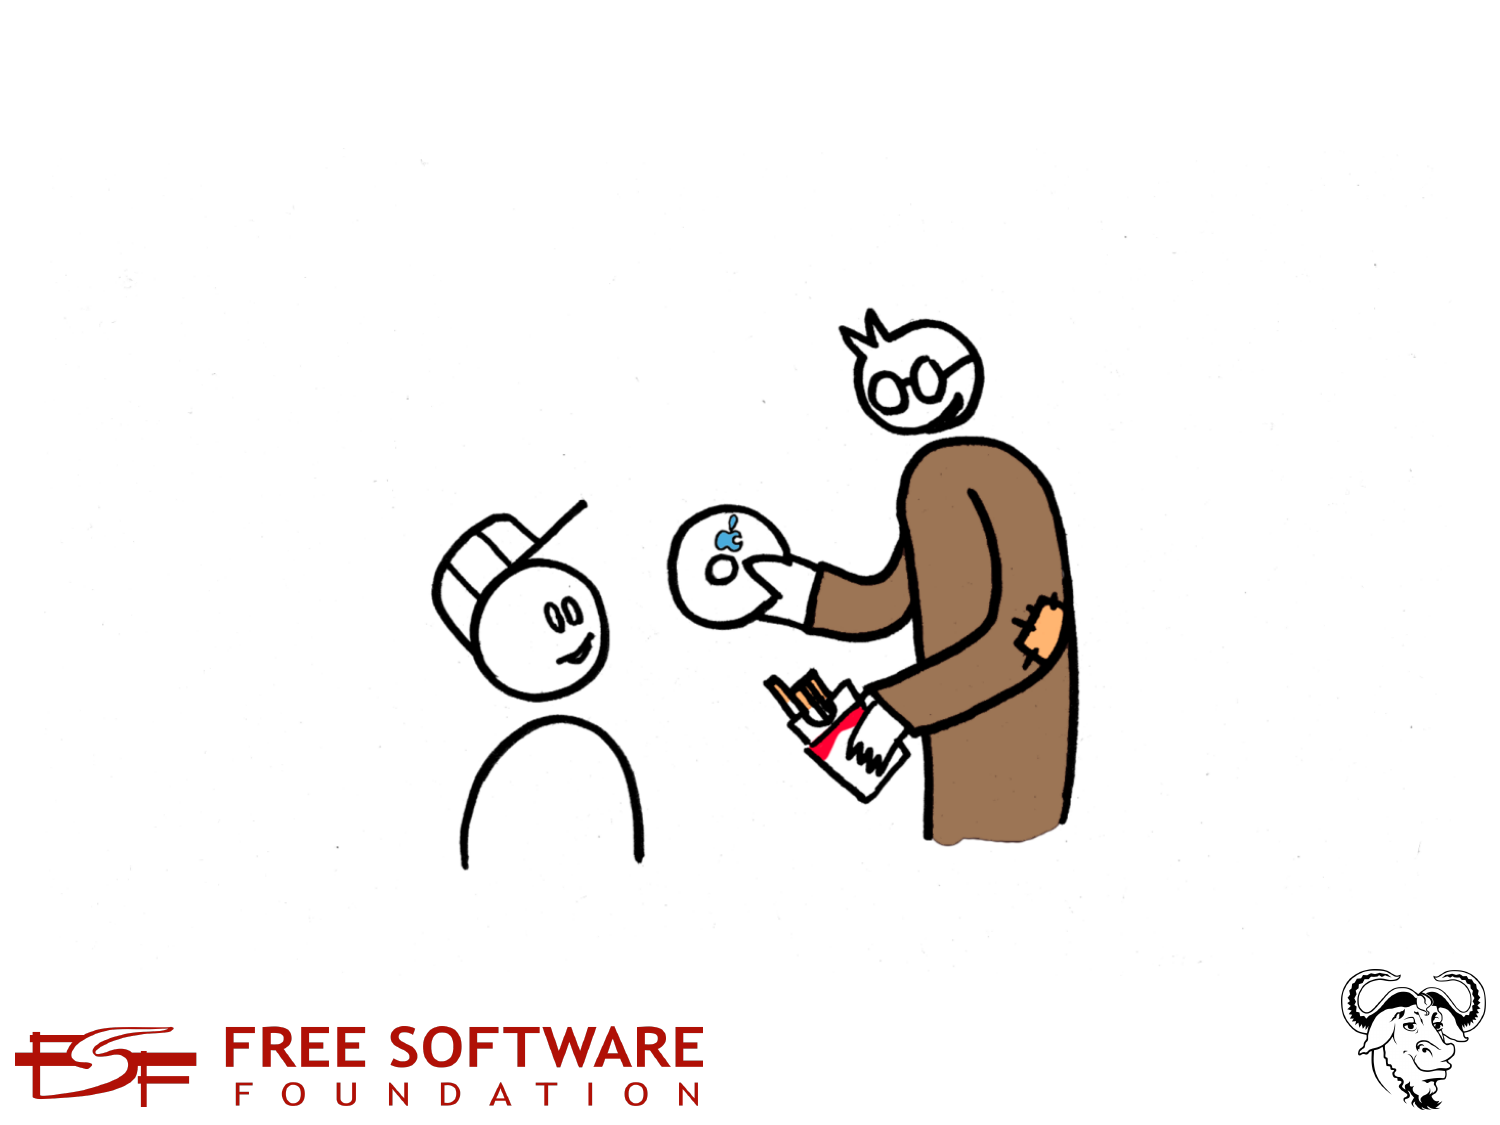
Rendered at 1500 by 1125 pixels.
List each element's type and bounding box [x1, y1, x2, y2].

picture [15, 1026, 703, 1107]
picture [44, 148, 1486, 1110]
